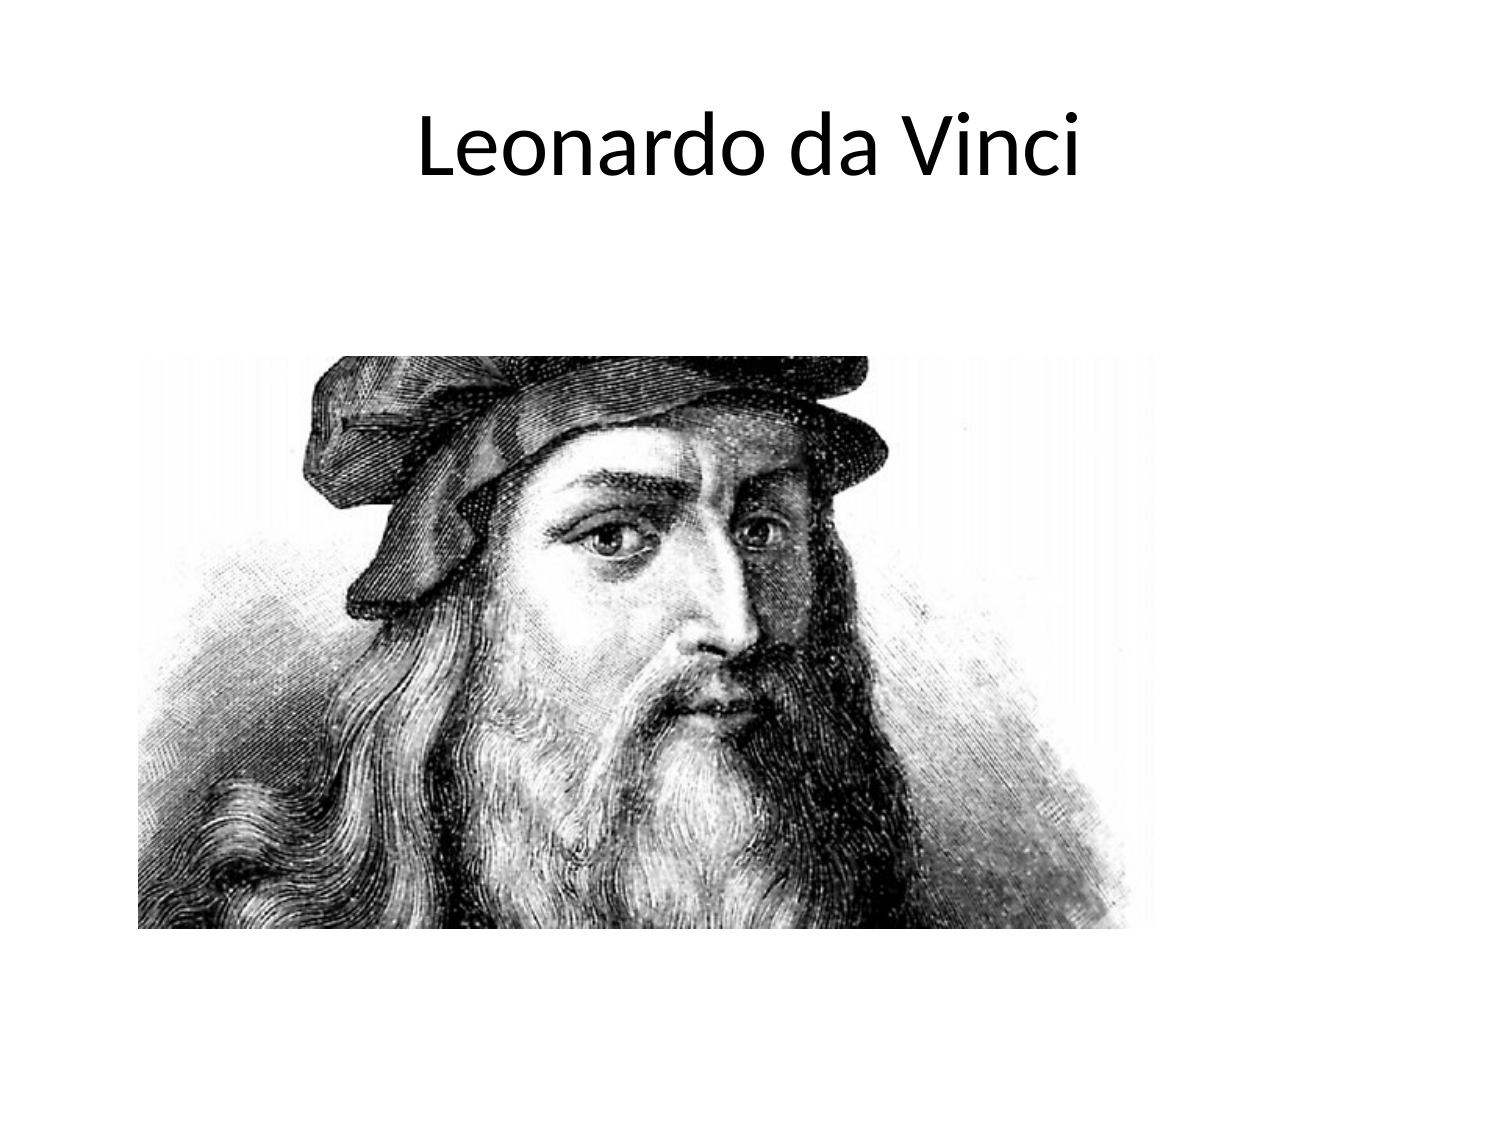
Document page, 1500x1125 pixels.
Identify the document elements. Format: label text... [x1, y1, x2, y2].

picture [138, 356, 1154, 929]
title Leonardo da Vinci [75, 45, 1425, 233]
